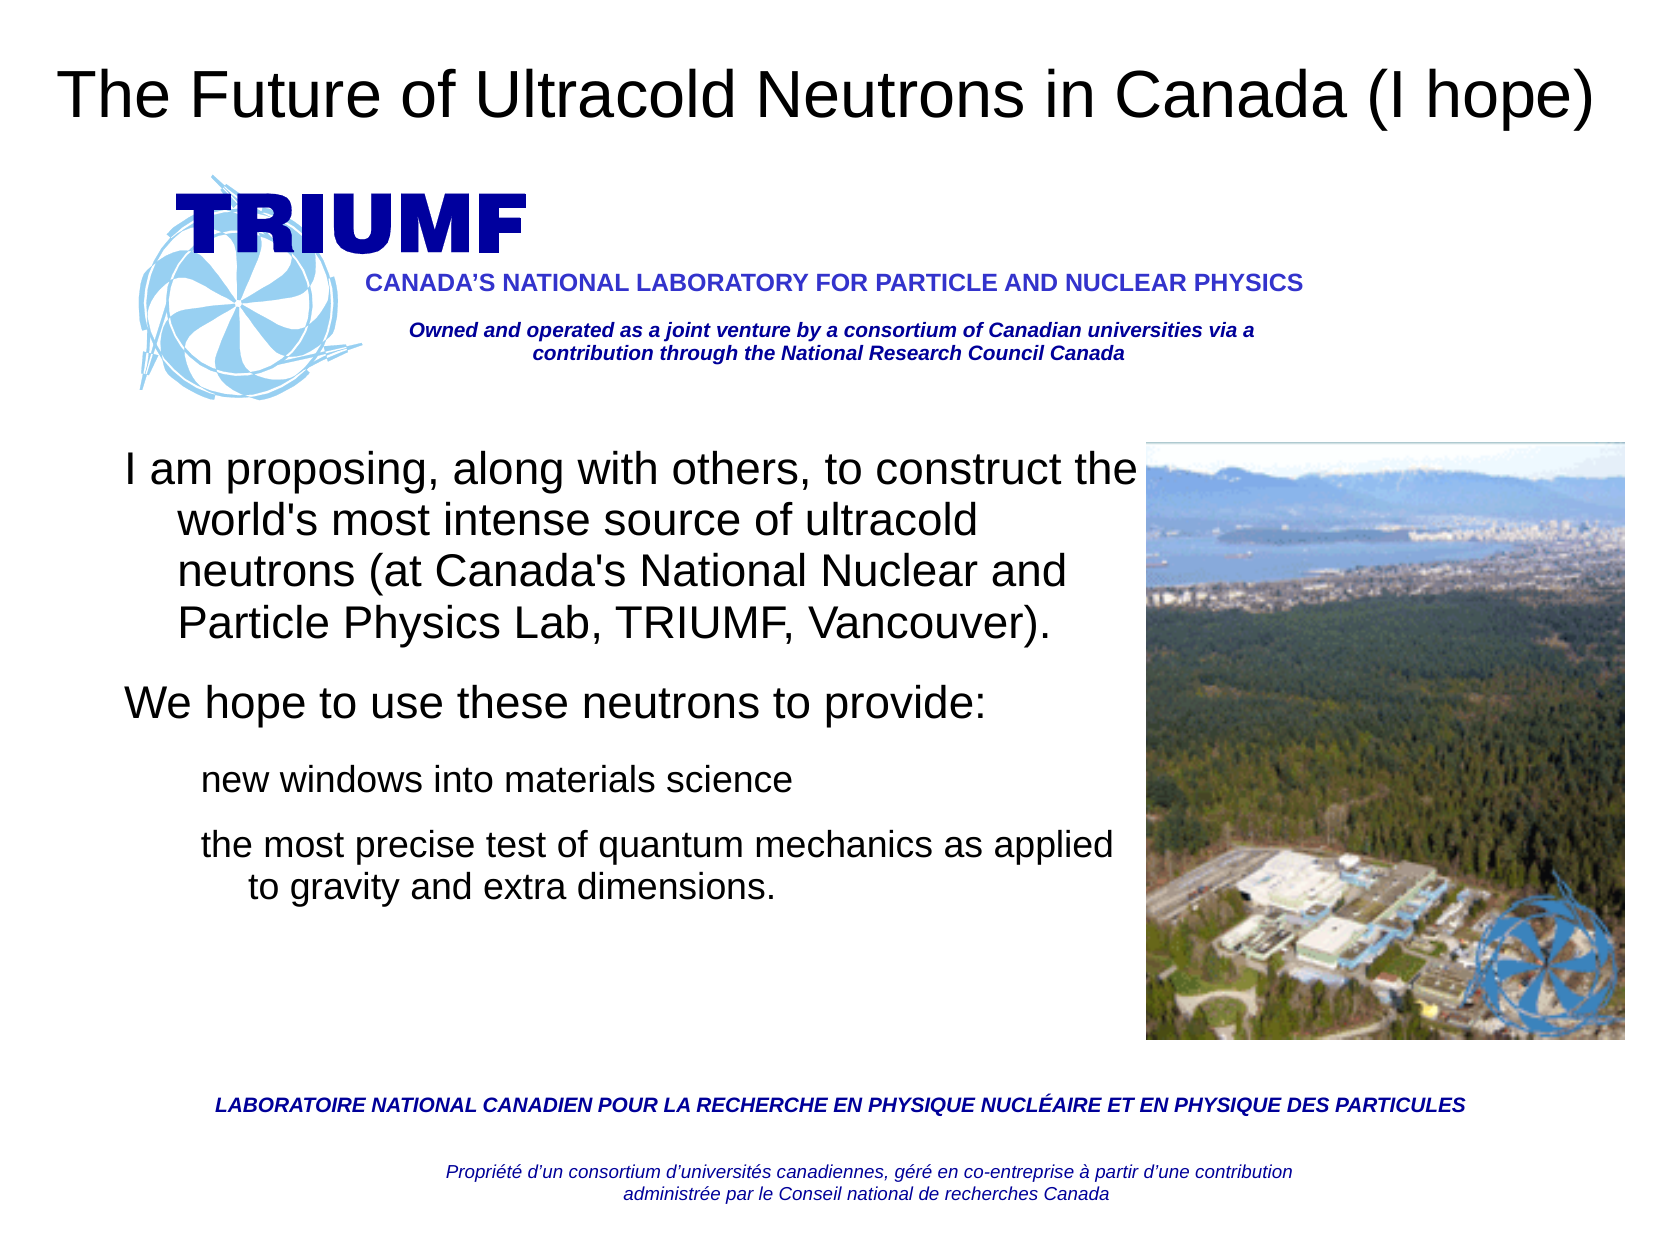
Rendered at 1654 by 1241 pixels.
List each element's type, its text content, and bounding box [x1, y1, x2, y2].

text_box Owned and operated as a joint venture by a consortium of Canadian universities via a contribution through the National Research Council Canada [350, 310, 1313, 373]
text_box CANADA’S NATIONAL LABORATORY FOR PARTICLE AND NUCLEAR PHYSICS [350, 260, 1526, 305]
text_box Propriété d’un consortium d’universités canadiennes, géré en co-entreprise à partir d’une contribution administrée par le Conseil national de recherches Canada [387, 1117, 1351, 1214]
picture [1146, 442, 1625, 1040]
picture [137, 173, 526, 402]
text_box LABORATOIRE NATIONAL CANADIEN POUR LA RECHERCHE EN PHYSIQUE NUCLÉAIRE ET EN PHYSIQUE DES PARTICULES [200, 1085, 1526, 1125]
list I am proposing, along with others, to construct the world's most intense source of ultracold neutrons (at Canada's National Nuclear and Particle Physics Lab, TRIUMF, Vancouver). We hope to use these neutrons to provide: new windows into materials science the most precise test of quantum mechanics as applied to gravity and extra dimensions. [106, 442, 1146, 1033]
title The Future of Ultracold Neutrons in Canada (I hope) [0, 0, 1654, 191]
